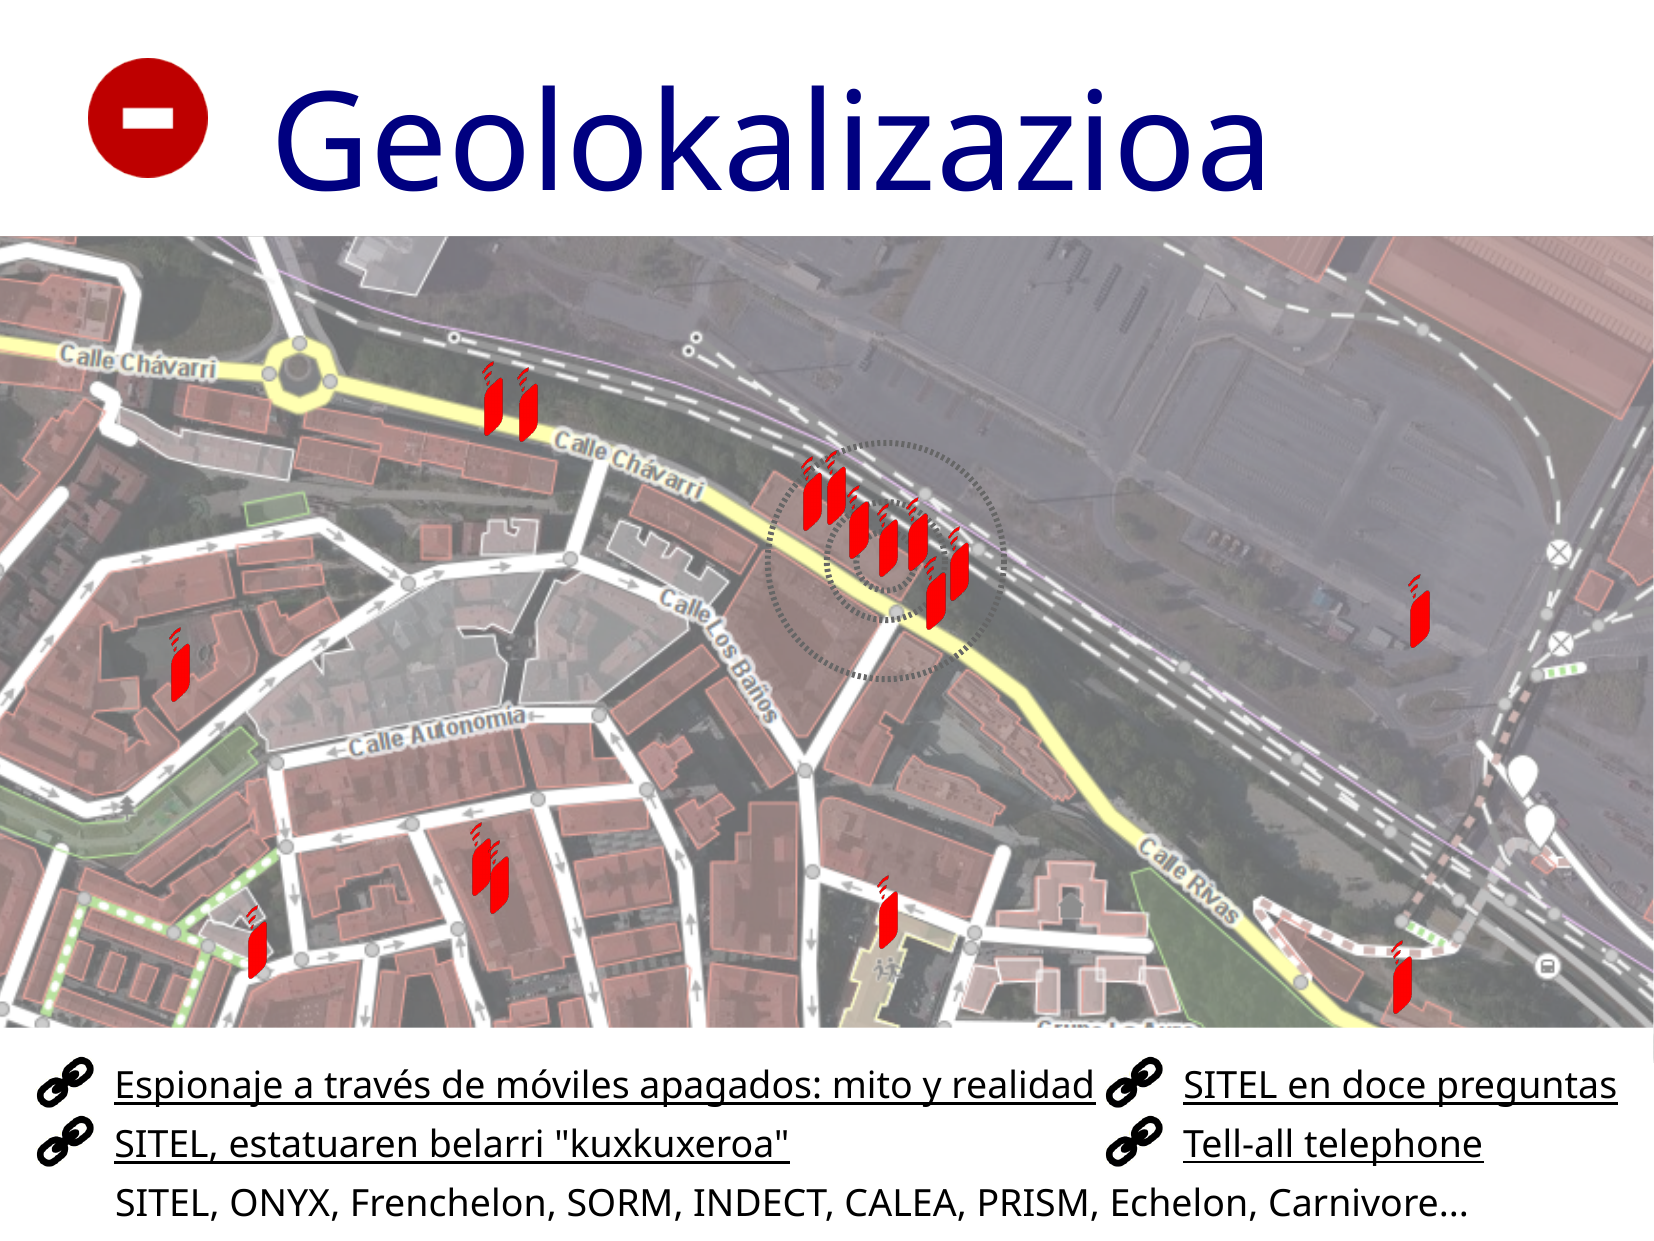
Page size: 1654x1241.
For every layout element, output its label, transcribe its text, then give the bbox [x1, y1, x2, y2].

text_box Espionaje a través de móviles apagados: mito y realidad [99, 1051, 1069, 1109]
picture [877, 503, 898, 577]
text_box Geolokalizazioa [256, 36, 1474, 213]
picture [35, 1055, 95, 1109]
picture [877, 875, 898, 949]
picture [1408, 574, 1430, 648]
picture [517, 367, 538, 442]
picture [948, 526, 969, 601]
picture [482, 361, 503, 436]
picture [1104, 1114, 1164, 1168]
picture [169, 627, 190, 702]
picture [35, 1114, 95, 1168]
text_box [0, 0, 1654, 1241]
text_box SITEL en doce preguntas [1168, 1051, 1616, 1109]
picture [88, 58, 208, 178]
text_box SITEL, estatuaren belarri "kuxkuxeroa" [99, 1110, 782, 1168]
picture [847, 485, 869, 560]
picture [246, 905, 267, 979]
text_box Tell-all telephone [1168, 1110, 1495, 1168]
picture [470, 822, 509, 914]
picture [1104, 1055, 1164, 1109]
picture [1391, 940, 1412, 1014]
text_box SITEL, ONYX, Frenchelon, SORM, INDECT, CALEA, PRISM, Echelon, Carnivore... [100, 1169, 1447, 1227]
picture [825, 450, 846, 525]
picture [801, 456, 822, 531]
picture [906, 497, 946, 630]
